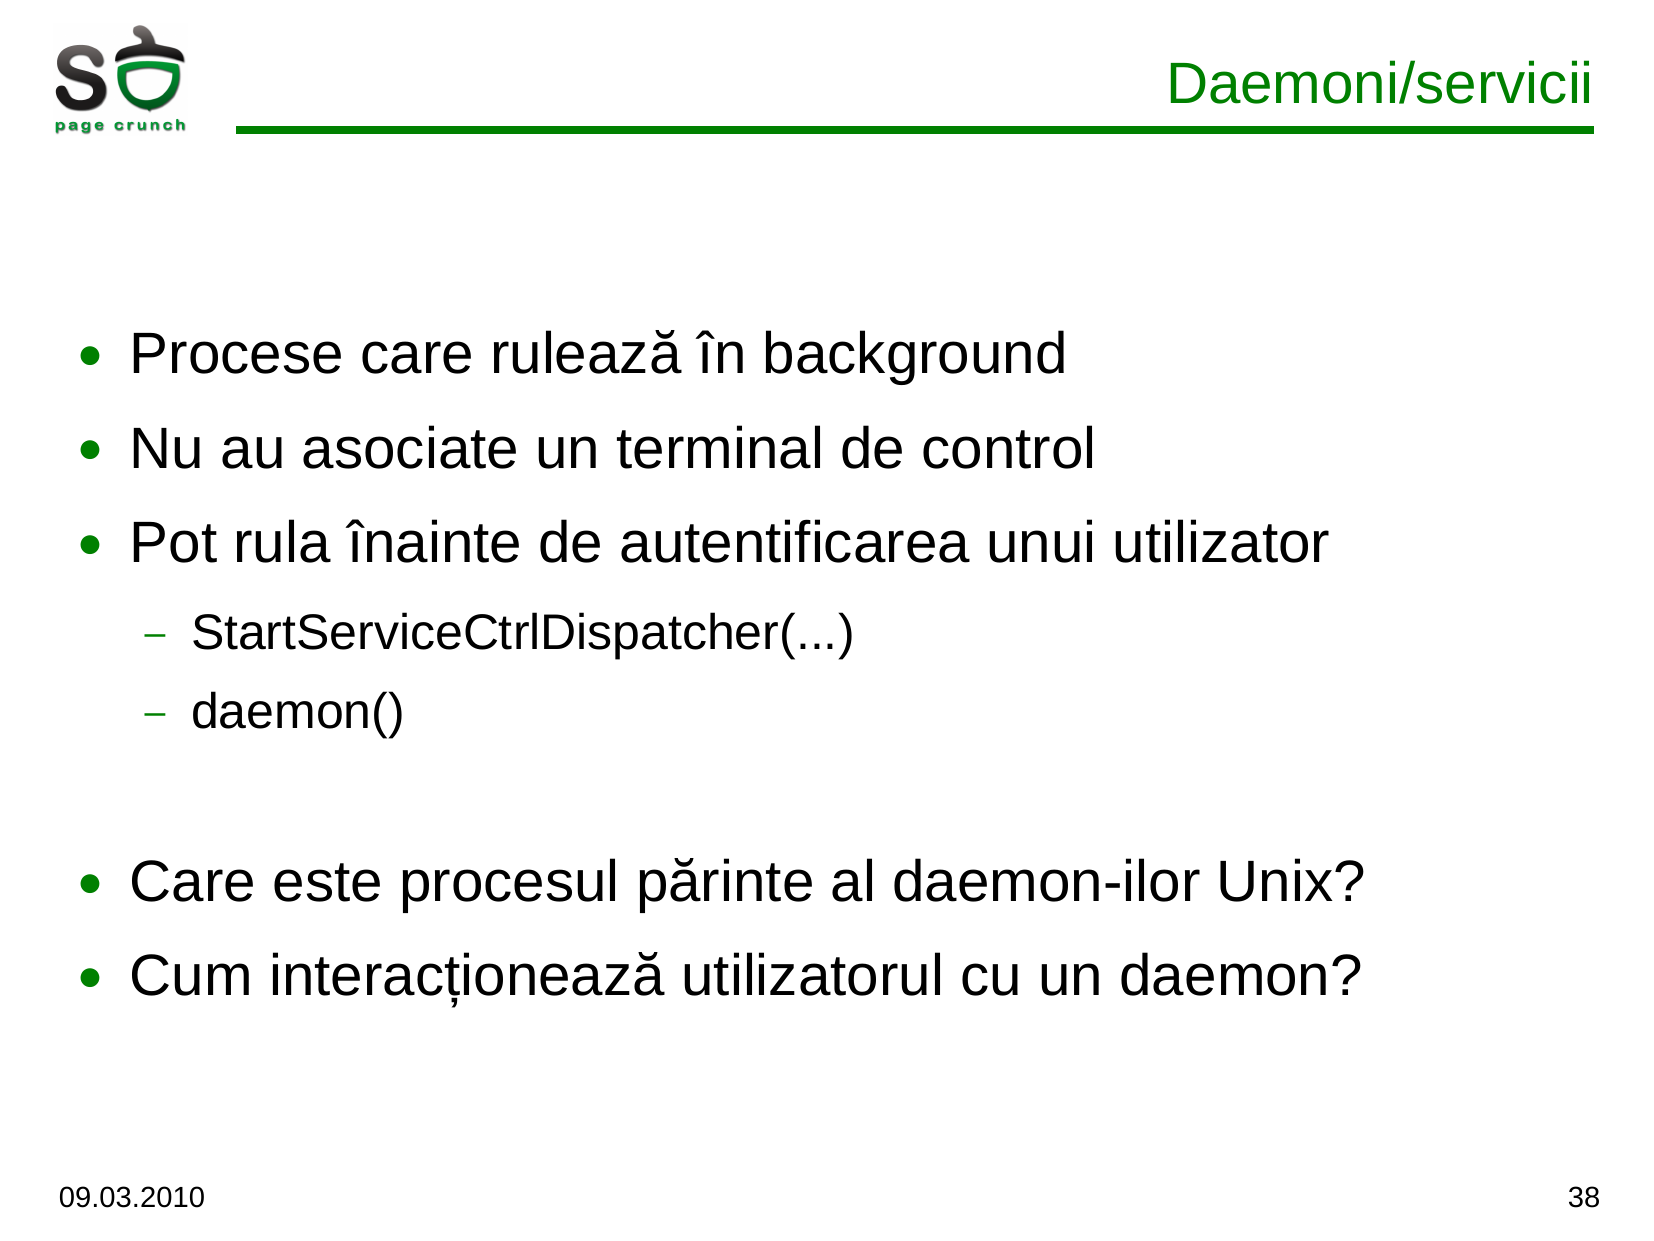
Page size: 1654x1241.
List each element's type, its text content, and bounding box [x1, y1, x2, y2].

list Procese care rulează în background Nu au asociate un terminal de control Pot rula înainte de autentificarea unui utilizator StartServiceCtrlDispatcher(...) daemon() Care este procesul părinte al daemon-ilor Unix? Cum interacționează utilizatorul cu un daemon? [59, 177, 1595, 1152]
picture [53, 23, 188, 136]
title Daemoni/servicii [236, 49, 1595, 119]
